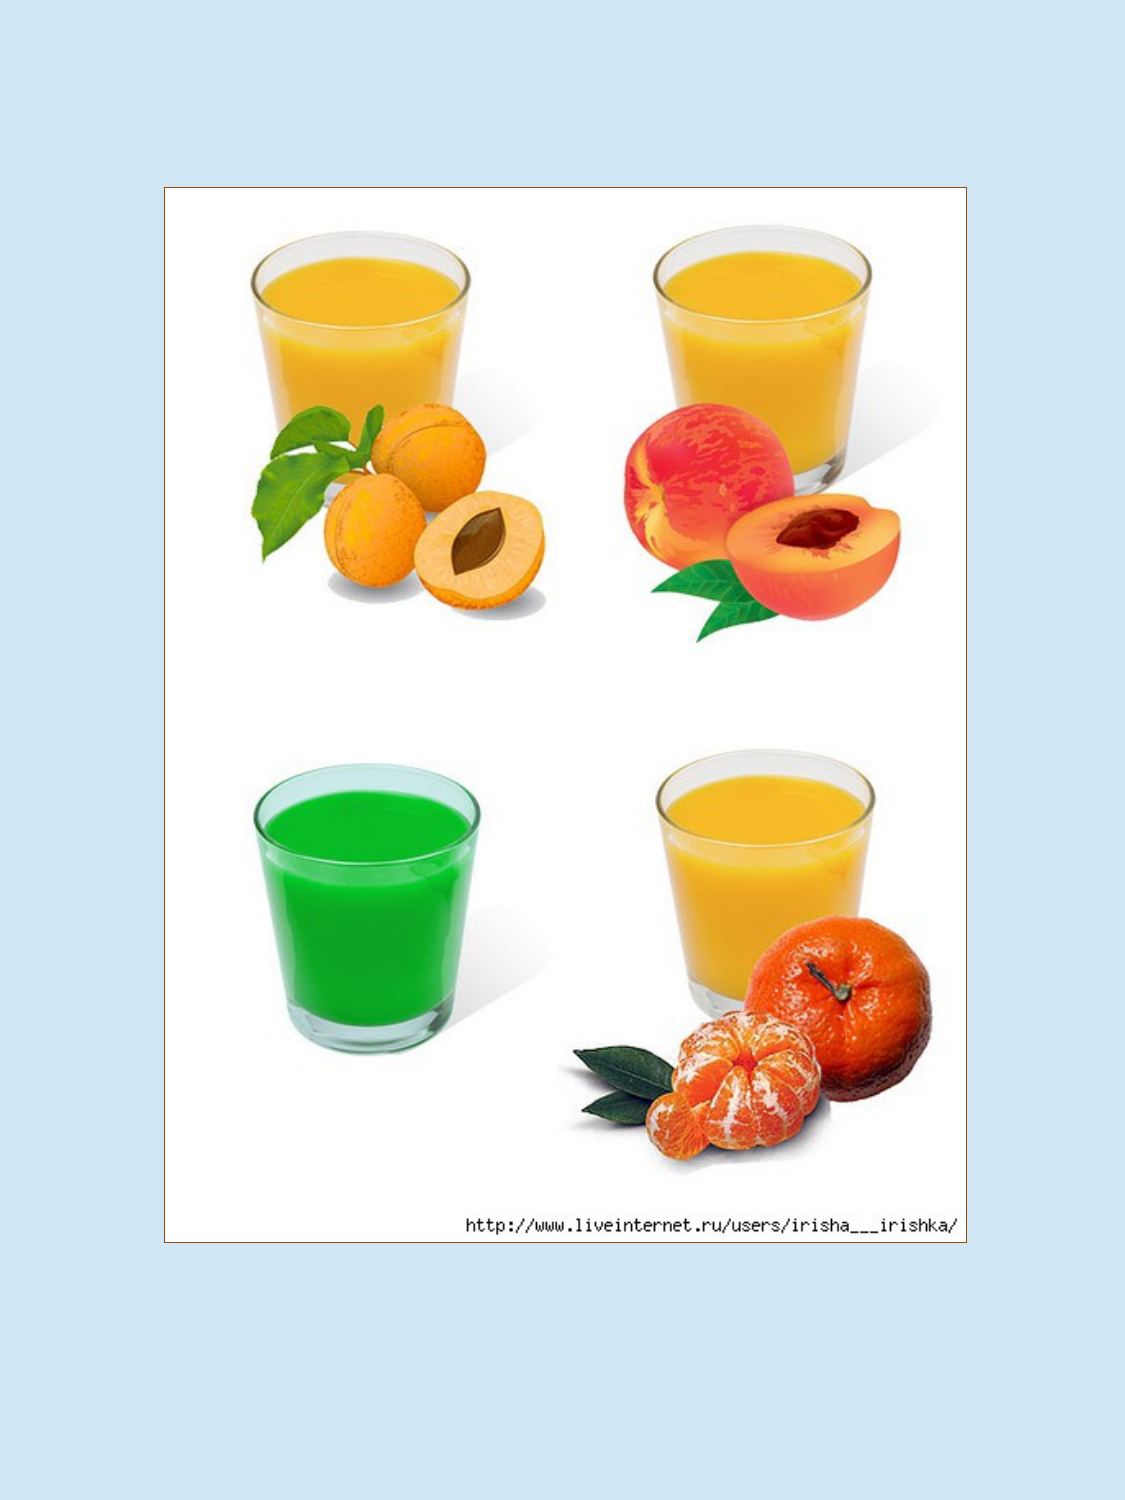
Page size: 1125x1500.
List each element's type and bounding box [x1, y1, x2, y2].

picture [164, 187, 967, 1243]
